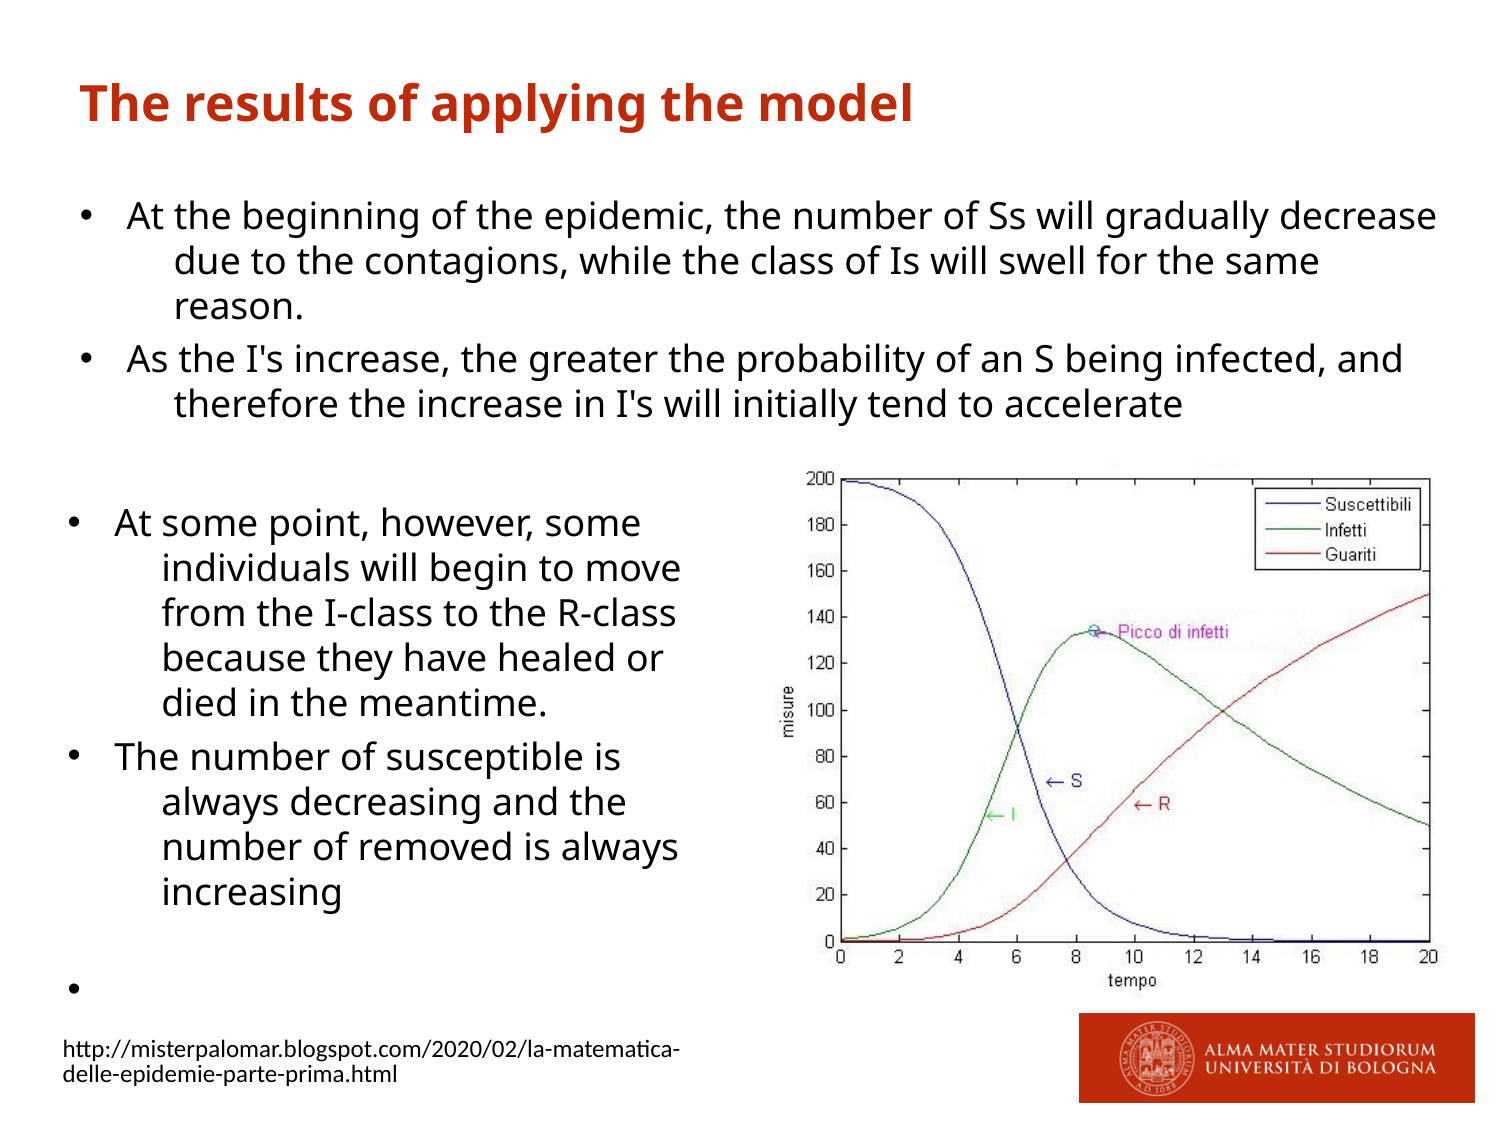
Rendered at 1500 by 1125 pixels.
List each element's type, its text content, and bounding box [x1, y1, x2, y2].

text_box At some point, however, some individuals will begin to move from the I-class to the R-class because they have healed or died in the meantime. The number of susceptible is always decreasing and the number of removed is always increasing [52, 491, 713, 978]
text_box http://misterpalomar.blogspot.com/2020/02/la-matematica-delle-epidemie-parte-prima.html [48, 1025, 708, 1070]
list The results of applying the model [64, 78, 1447, 184]
picture [742, 435, 1500, 1004]
list At the beginning of the epidemic, the number of Ss will gradually decrease due to the contagions, while the class of Is will swell for the same reason. As the I's increase, the greater the probability of an S being infected, and therefore the increase in I's will initially tend to accelerate [64, 184, 1471, 1000]
